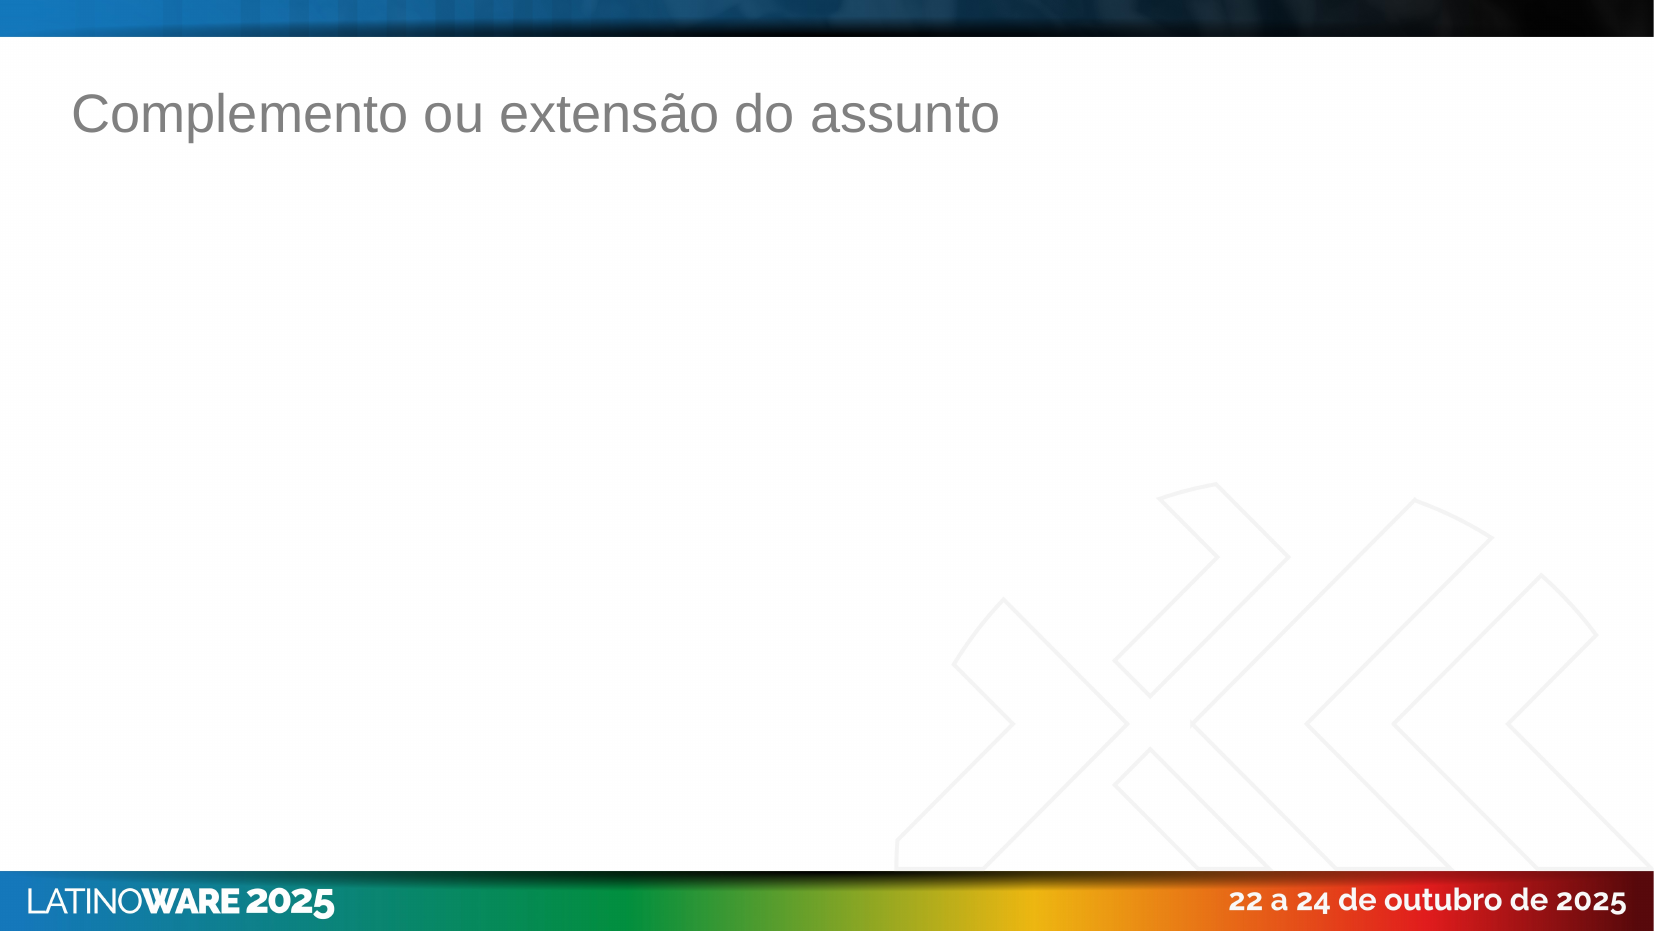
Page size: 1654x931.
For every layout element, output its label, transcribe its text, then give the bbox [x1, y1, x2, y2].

picture [0, 0, 1654, 931]
text_box Complemento ou extensão do assunto [56, 70, 1598, 827]
